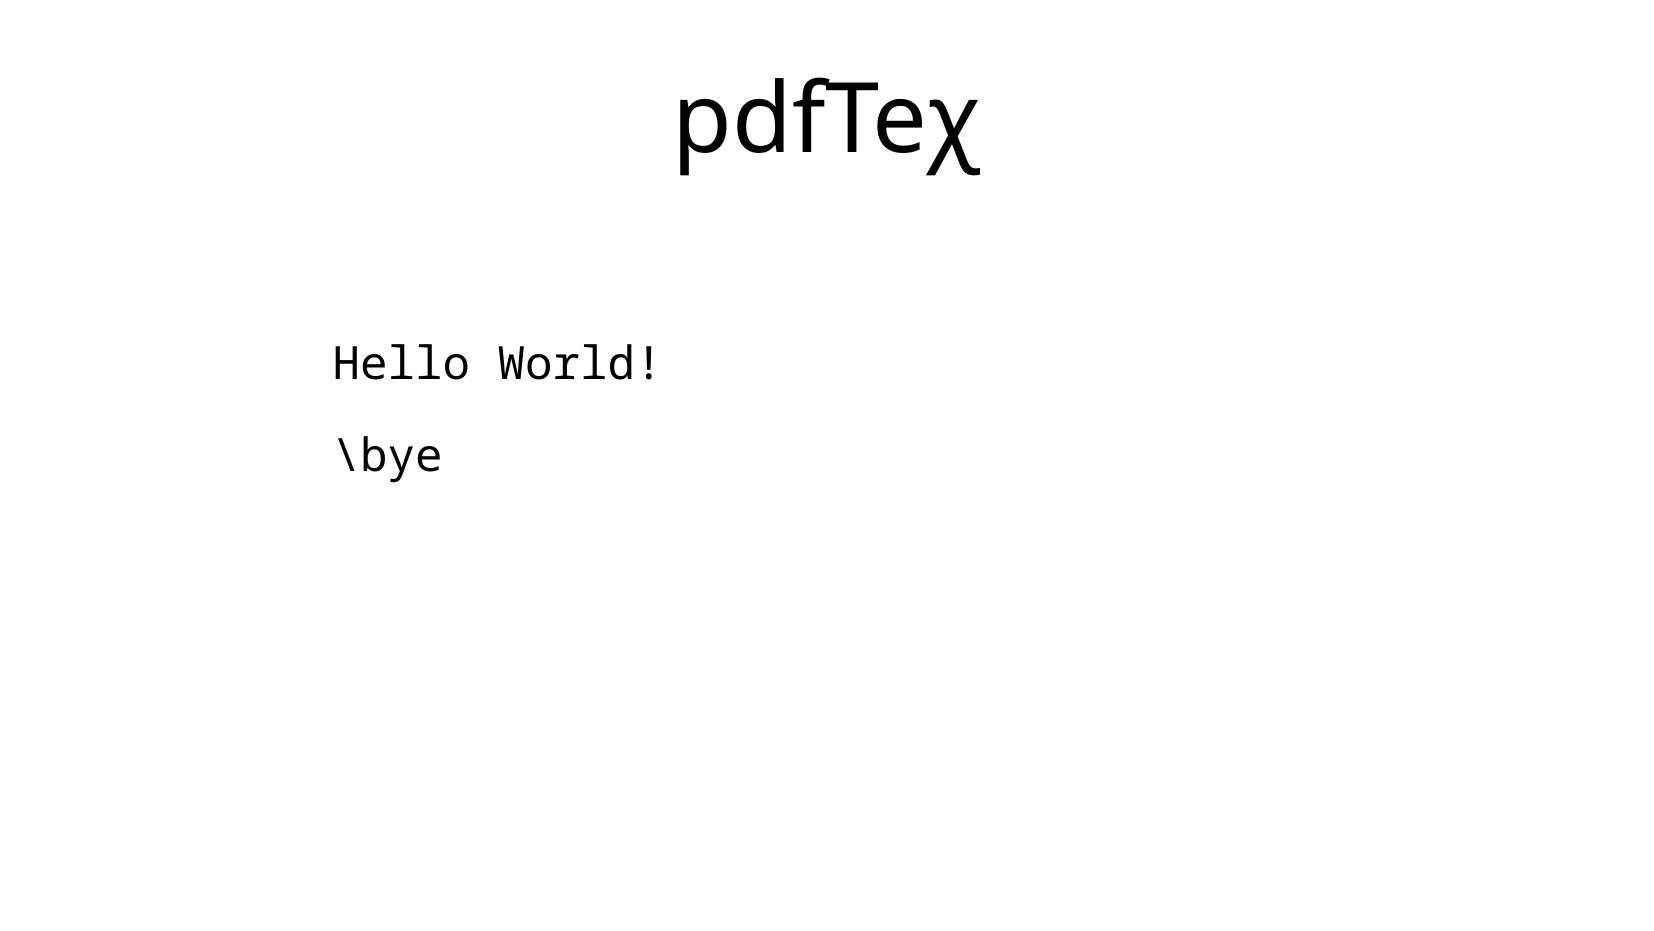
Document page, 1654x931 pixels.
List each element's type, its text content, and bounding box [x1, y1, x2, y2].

title pdfTeχ [82, 37, 1571, 193]
list Hello World! \bye [332, 330, 983, 528]
